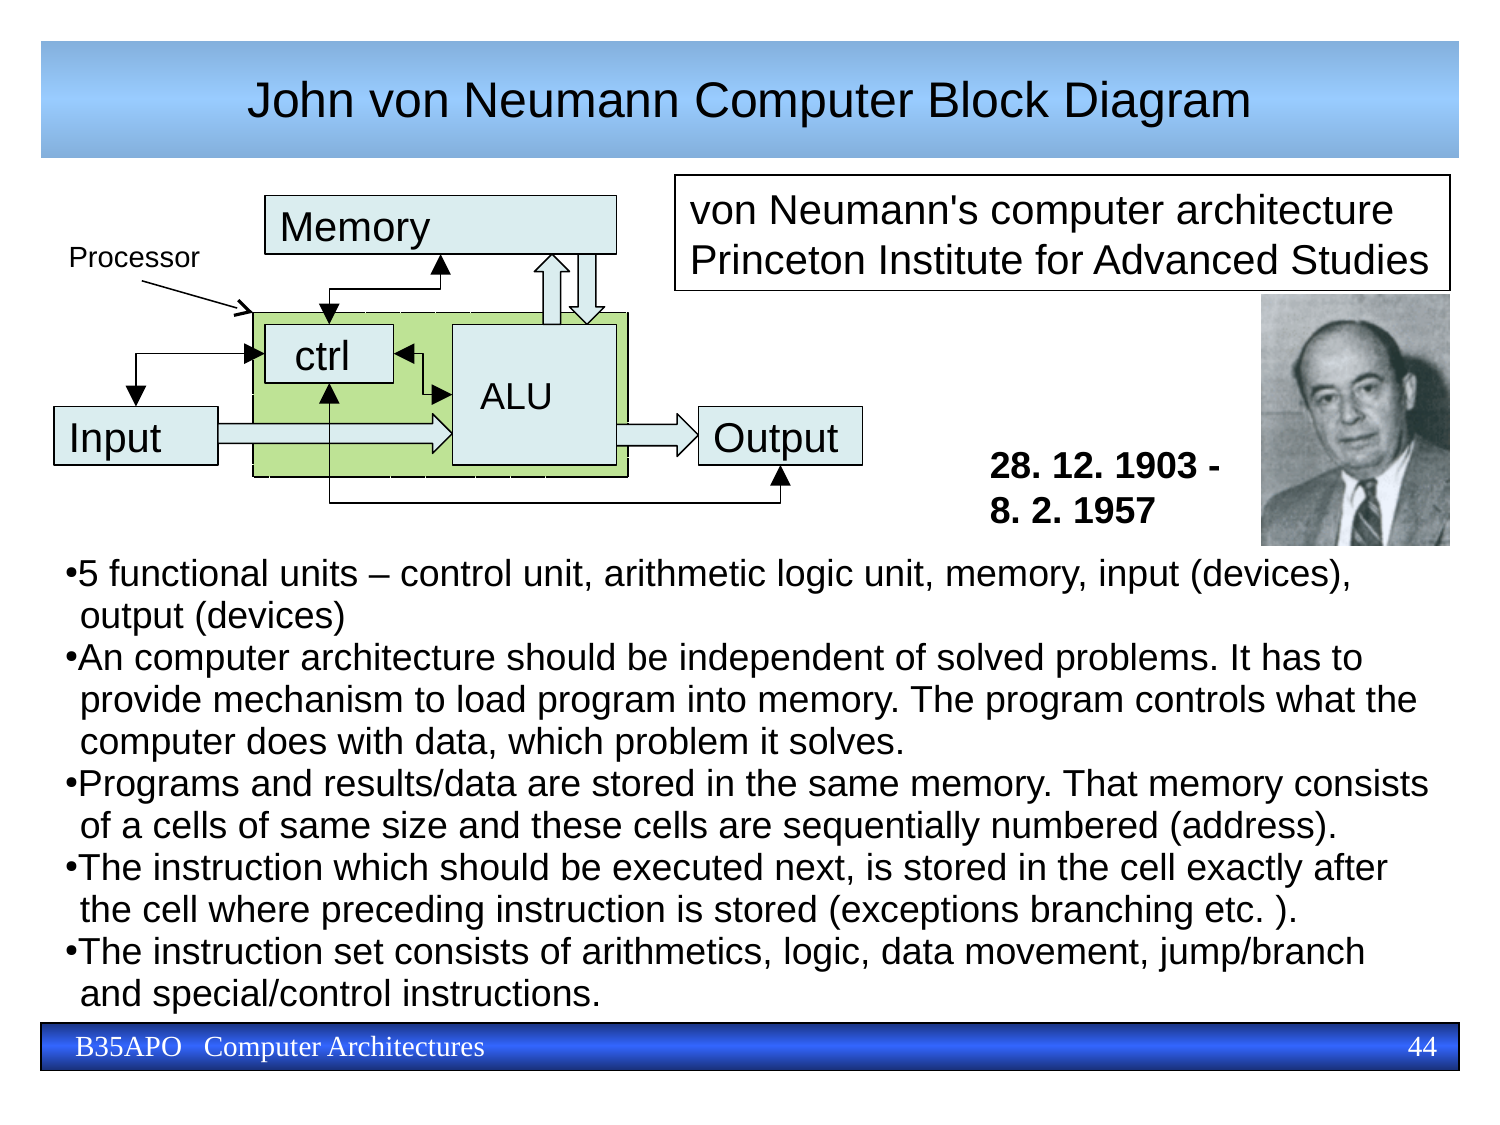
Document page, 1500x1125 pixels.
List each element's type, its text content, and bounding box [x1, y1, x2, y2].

text_box von Neumann's computer architecture Princeton Institute for Advanced Studies [675, 174, 1451, 291]
text_box Processor [53, 230, 232, 281]
text_box [330, 253, 699, 477]
text_box [217, 355, 329, 477]
text_box 28. 12. 1903 - 8. 2. 1957 [974, 433, 1250, 539]
title John von Neumann Computer Block Diagram [41, 41, 1459, 158]
text_box ALU [452, 324, 617, 465]
text_box Output [698, 406, 863, 465]
text_box 5 functional units – control unit, arithmetic logic unit, memory, input (devices), output (devices) An computer architecture should be independent of solved problems. It has to provide mechanism to load program into memory. The program controls what the computer does with data, which problem it solves. Programs and results/data are stored in the same memory. That memory consists of a cells of same size and these cells are sequentially numbered (address). The instruction which should be executed next, is stored in the cell exactly after the cell where preceding instruction is stored (exceptions branching etc. ). The instruction set consists of arithmetics, logic, data movement, jump/branch and special/control instructions. [49, 545, 1450, 1023]
text_box Input [53, 406, 218, 465]
text_box [253, 312, 328, 352]
picture [1261, 294, 1450, 545]
text_box ctrl [264, 324, 394, 383]
text_box Memory [264, 195, 617, 255]
